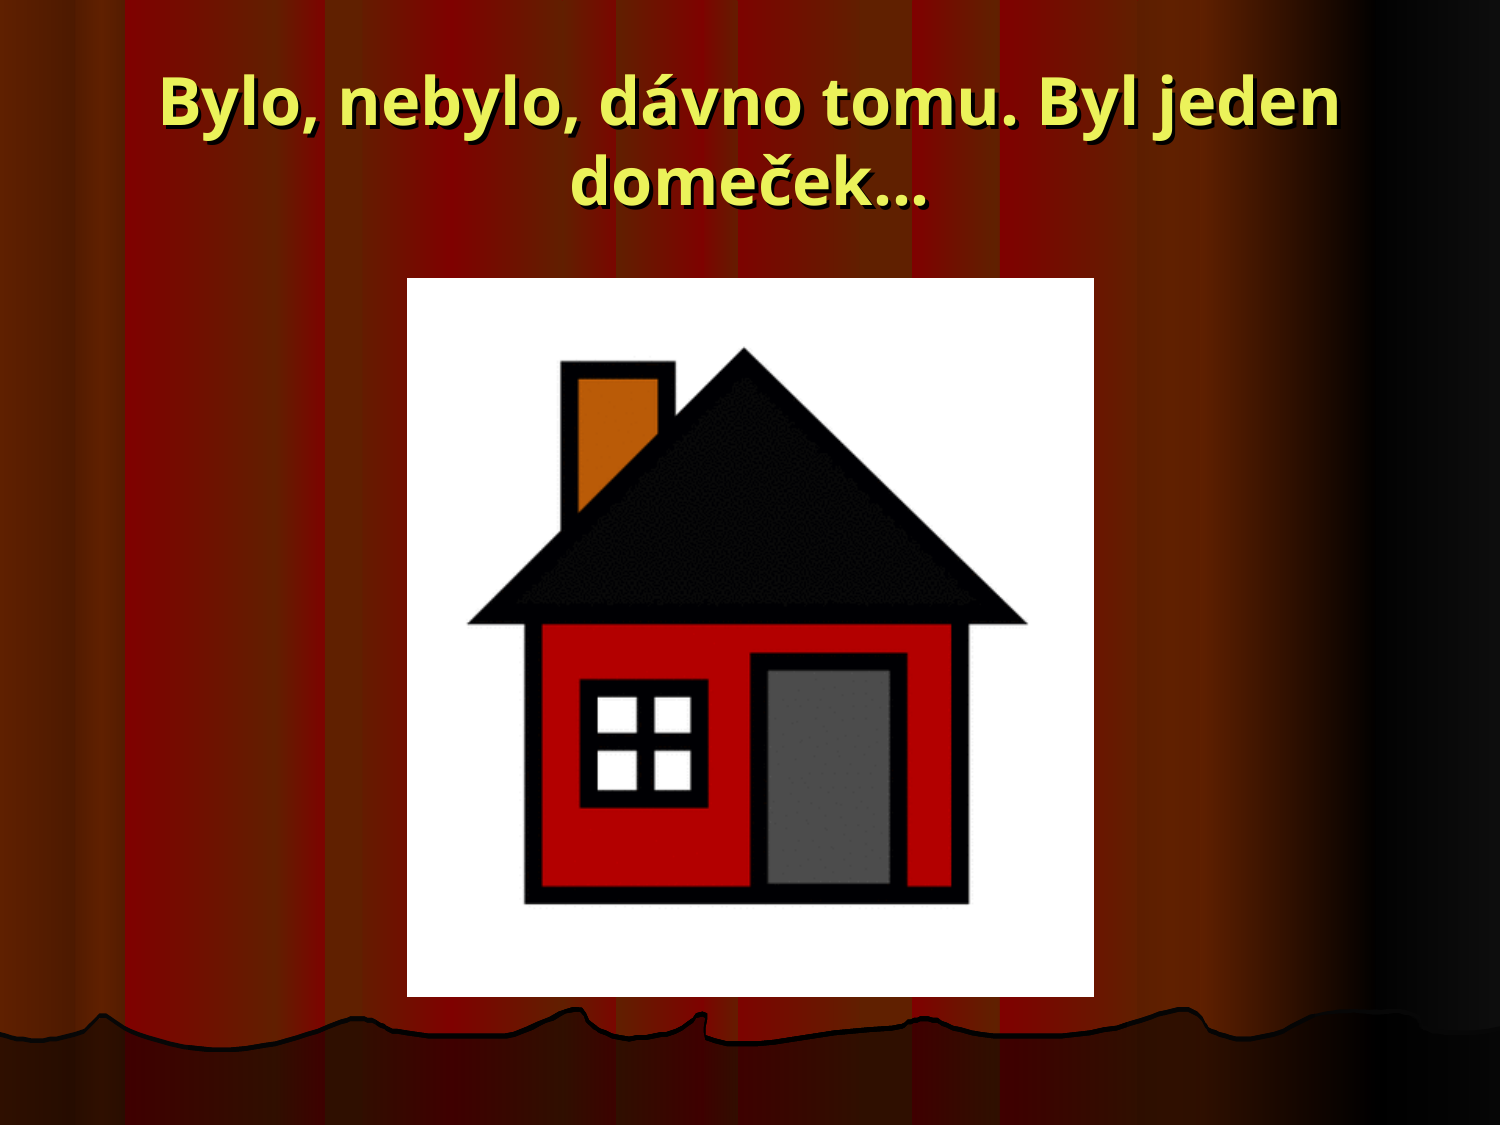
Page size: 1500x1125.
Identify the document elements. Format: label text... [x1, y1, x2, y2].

picture [407, 278, 1094, 997]
title Bylo, nebylo, dávno tomu. Byl jeden domeček... [75, 45, 1426, 233]
